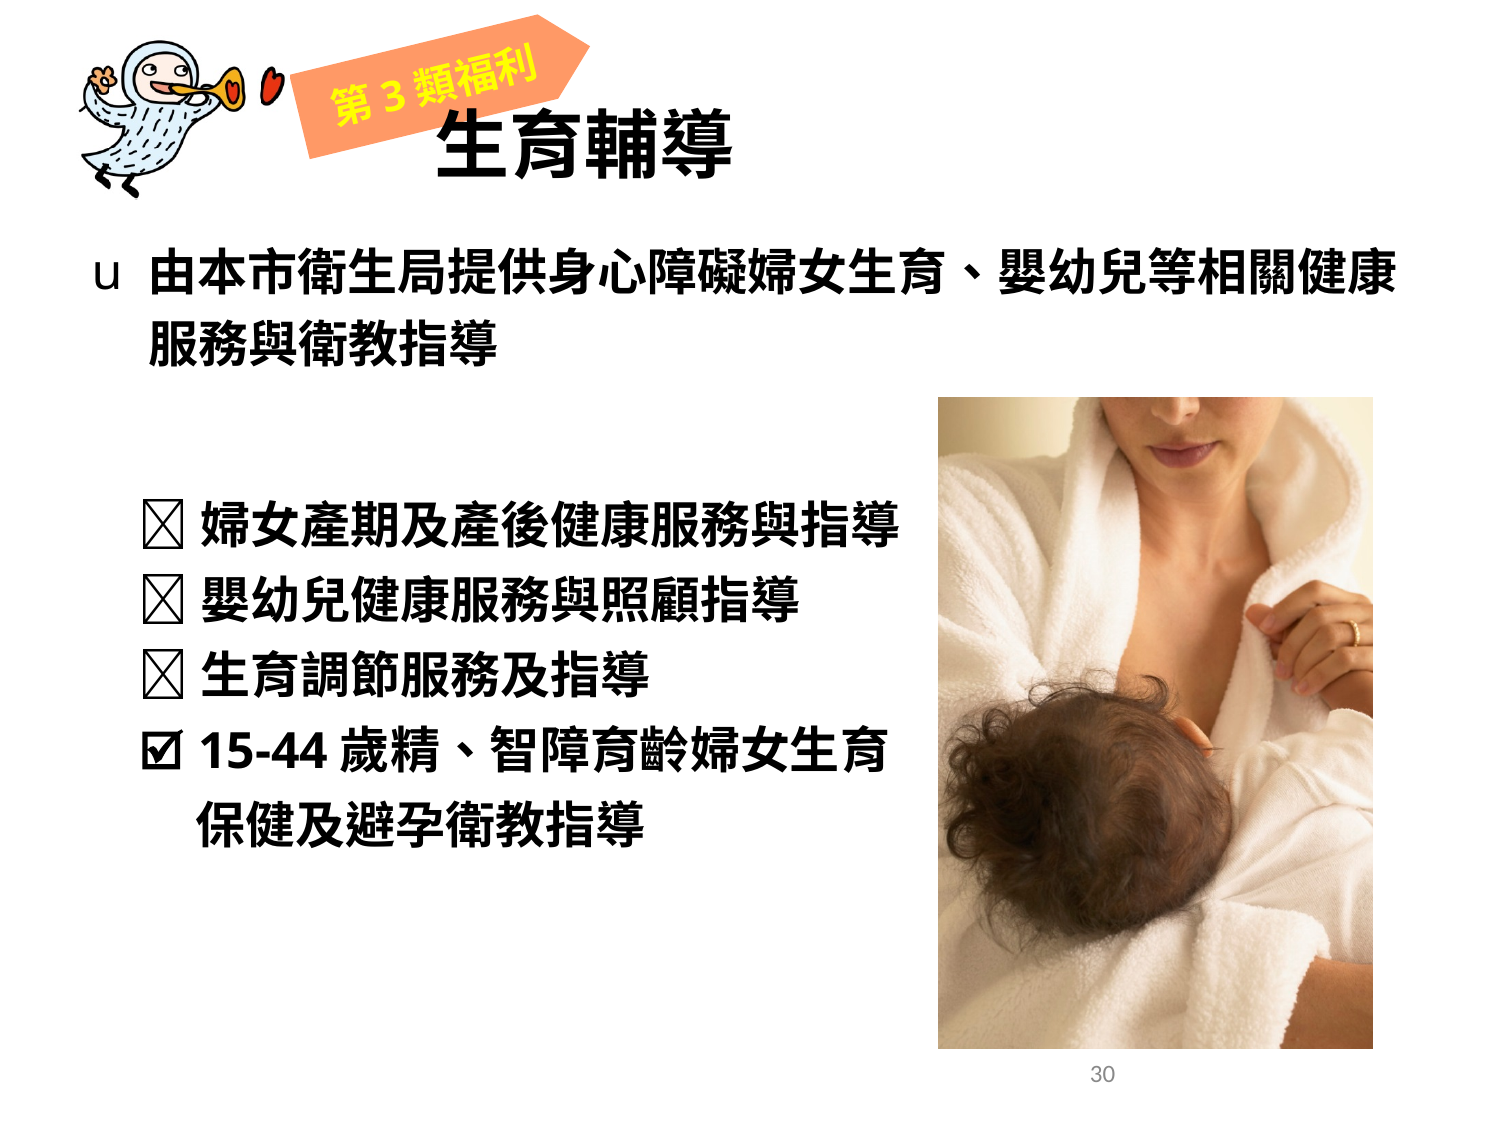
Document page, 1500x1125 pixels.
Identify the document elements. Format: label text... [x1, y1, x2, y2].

list 由本市衛生局提供身心障礙婦女生育、嬰幼兒等相關健康 服務與衛教指導 [76, 232, 1450, 472]
title 生育輔導 [419, 65, 1500, 220]
picture [76, 35, 290, 200]
picture [938, 397, 1373, 1049]
text_box 第3類福利 [290, 14, 591, 160]
text_box 30 [1074, 1042, 1426, 1103]
text_box 婦女產期及產後健康服務與指導 嬰幼兒健康服務與照顧指導 生育調節服務及指導  15-44歲精、智障育齡婦女生育 保健及避孕衛教指導 [124, 471, 916, 861]
